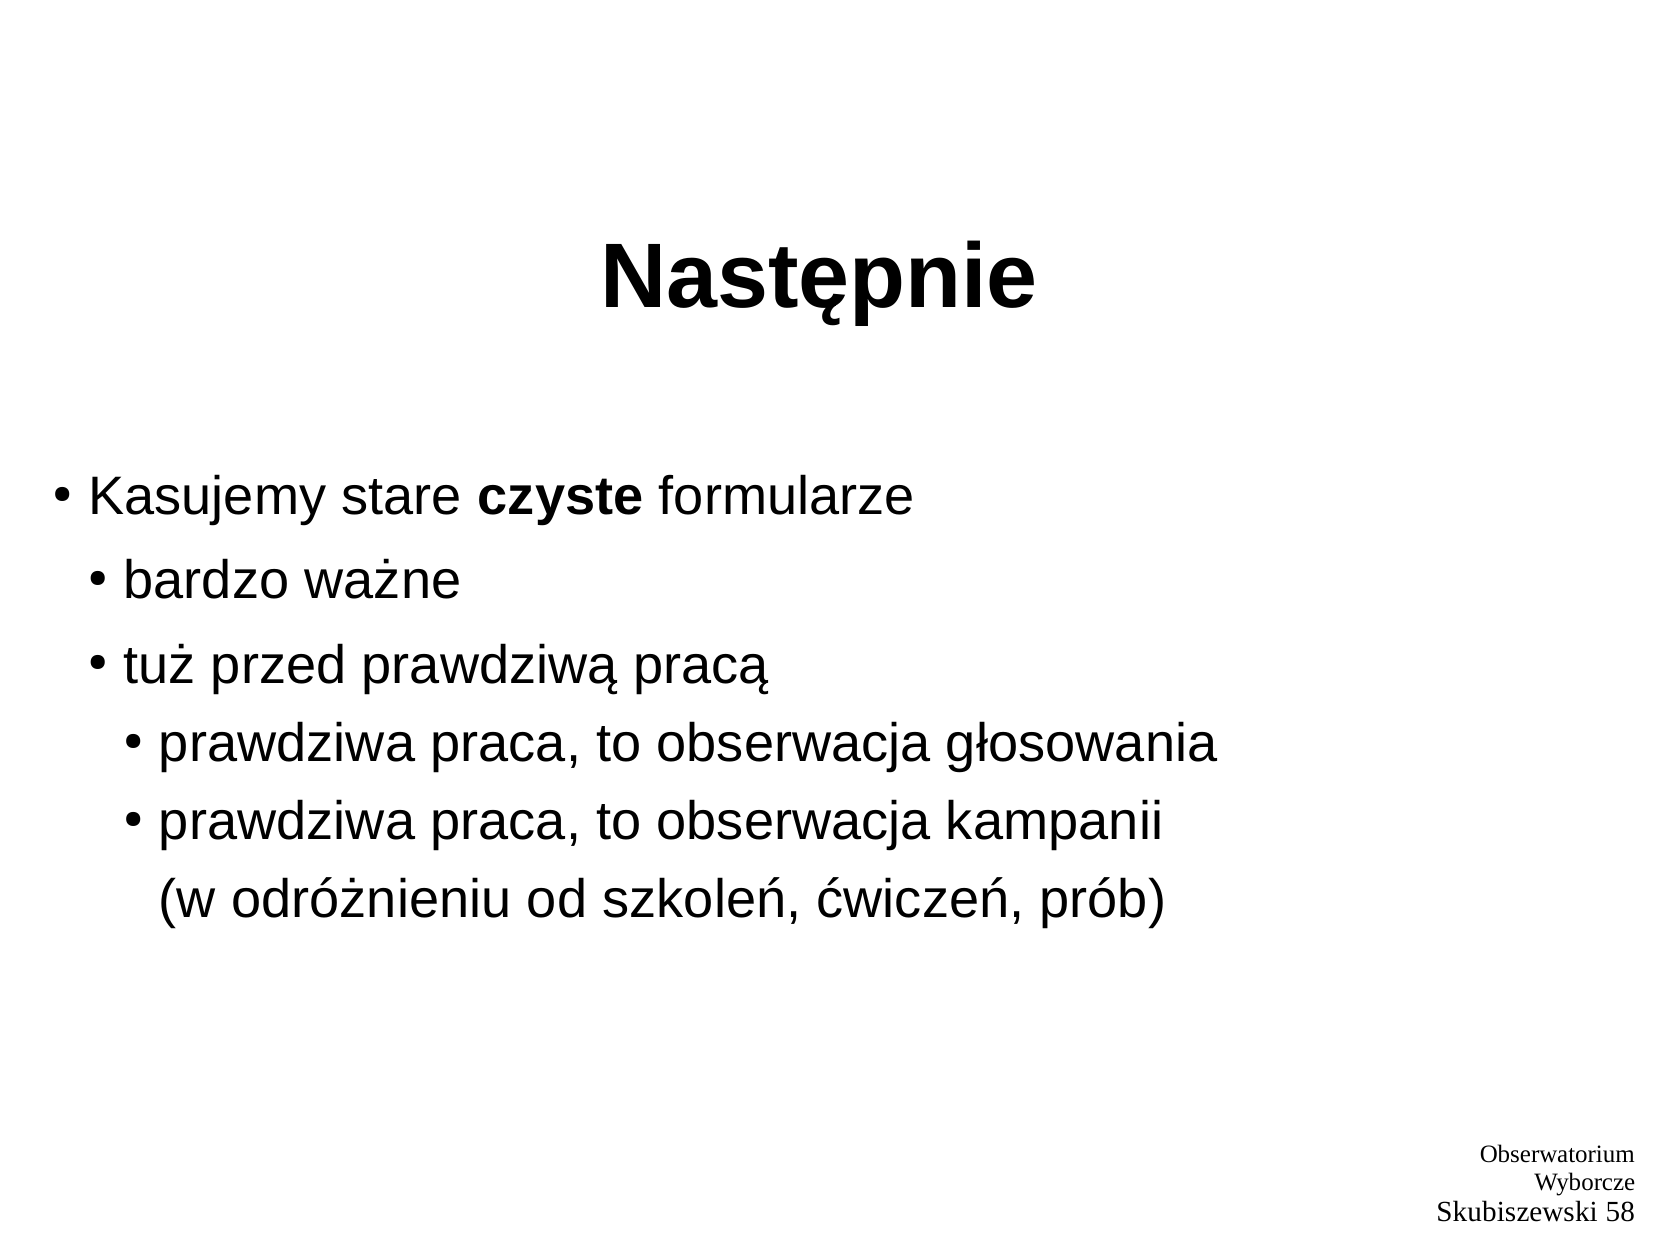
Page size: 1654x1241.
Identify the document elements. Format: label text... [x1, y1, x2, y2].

title Następnie [75, 225, 1564, 361]
list Kasujemy stare czyste formularze bardzo ważne tuż przed prawdziwą pracą prawdziwa praca, to obserwacja głosowania prawdziwa praca, to obserwacja kampanii (w odróżnieniu od szkoleń, ćwiczeń, prób) [52, 45, 1606, 1021]
